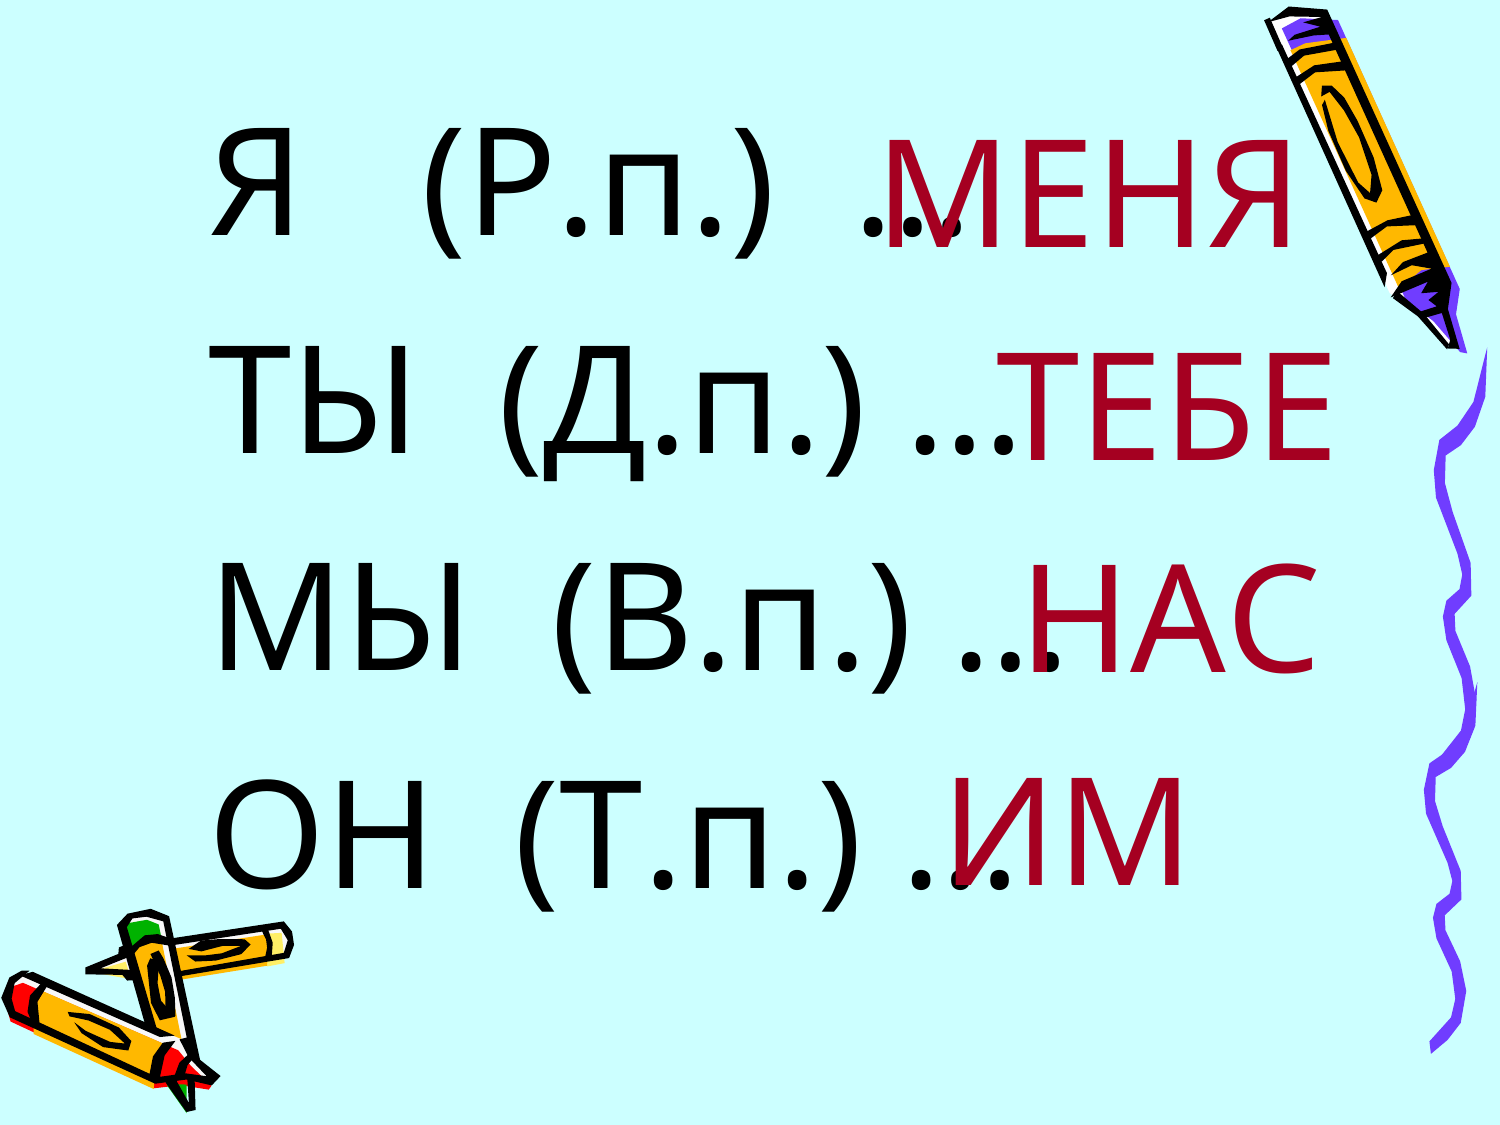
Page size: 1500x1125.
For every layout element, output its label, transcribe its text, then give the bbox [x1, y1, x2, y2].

text_box ИМ [927, 727, 1217, 924]
text_box НАС [1005, 515, 1337, 711]
text_box МЕНЯ [861, 90, 1318, 286]
text_box ТЕБЕ [981, 302, 1354, 499]
list Я (Р.п.) … ТЫ (Д.п.) … МЫ (В.п.) … ОН (Т.п.) … [76, 78, 1340, 977]
